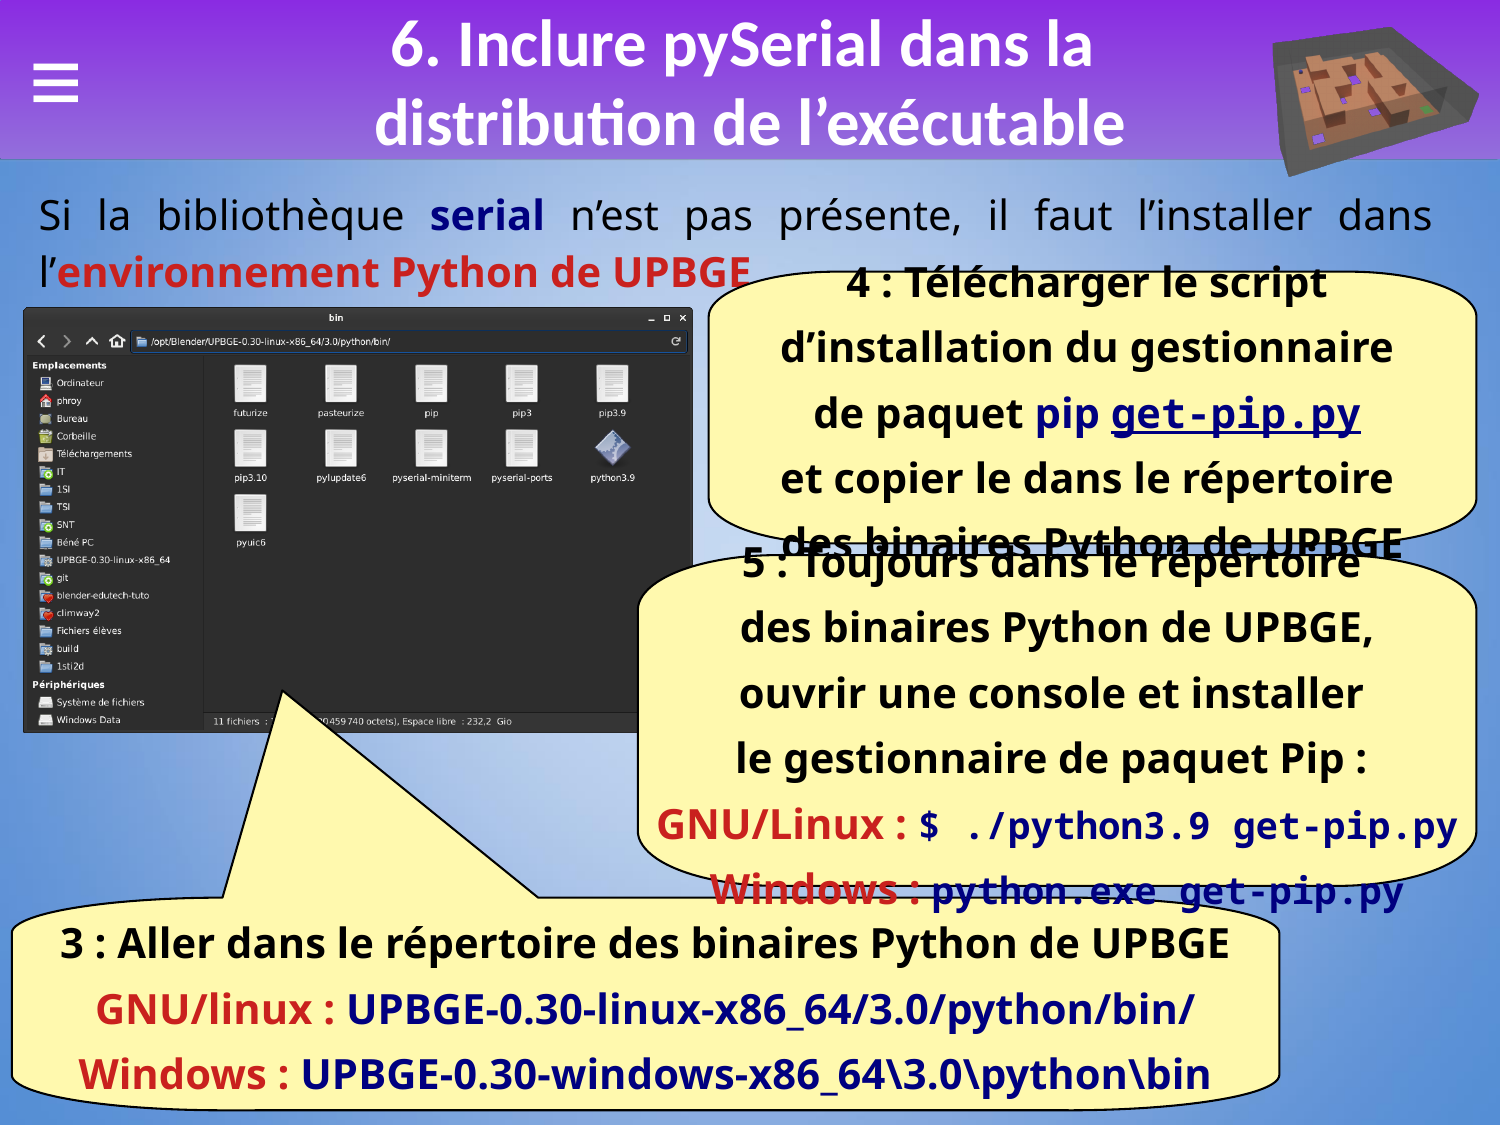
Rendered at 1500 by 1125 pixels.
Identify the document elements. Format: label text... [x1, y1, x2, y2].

text_box 3 : Aller dans le répertoire des binaires Python de UPBGE GNU/linux : UPBGE-0.30-linux-x86_64/3.0/python/bin/ Windows : UPBGE-0.30-windows-x86_64\3.0\python\bin [11, 690, 1280, 1111]
picture [0, 27, 1500, 1125]
text_box 4 : Télécharger le script d’installation du gestionnaire de paquet pip get-pip.py et copier le dans le répertoire des binaires Python de UPBGE [708, 271, 1477, 544]
text_box ≡ [14, 23, 101, 141]
text_box 6. Inclure pySerial dans la distribution de l’exécutable [0, 0, 1500, 159]
text_box Si la bibliothèque serial n’est pas présente, il faut l’installer dans l’environnement Python de UPBGE. [23, 178, 1448, 277]
text_box 5 : Toujours dans le répertoire des binaires Python de UPBGE, ouvrir une console et installer le gestionnaire de paquet Pip : GNU/Linux : $ ./python3.9 get-pip.py Windows : python.exe get-pip.py [637, 555, 1477, 886]
